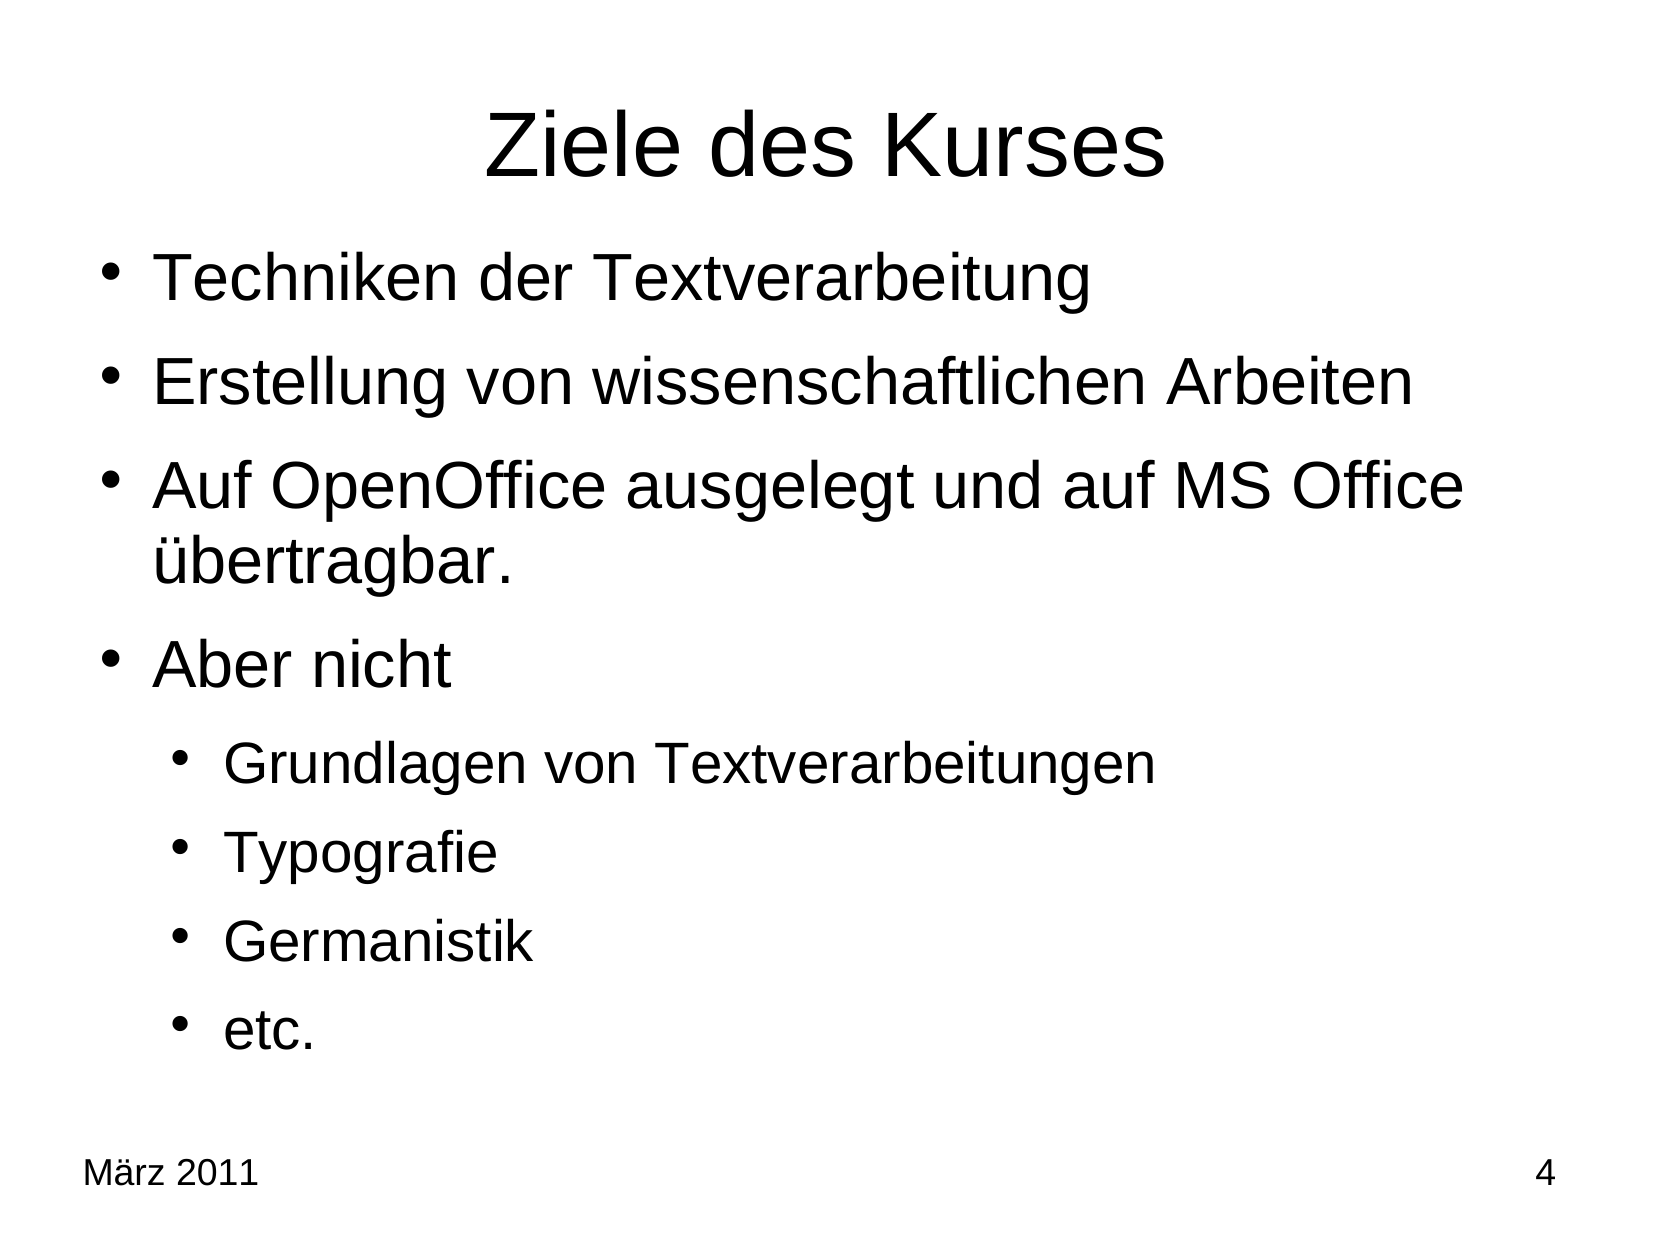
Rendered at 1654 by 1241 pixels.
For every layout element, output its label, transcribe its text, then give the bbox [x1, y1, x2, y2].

list Techniken der Textverarbeitung Erstellung von wissenschaftlichen Arbeiten Auf OpenOffice ausgelegt und auf MS Office übertragbar. Aber nicht Grundlagen von Textverarbeitungen Typografie Germanistik etc. [82, 236, 1571, 1109]
title Ziele des Kurses [82, 49, 1571, 236]
